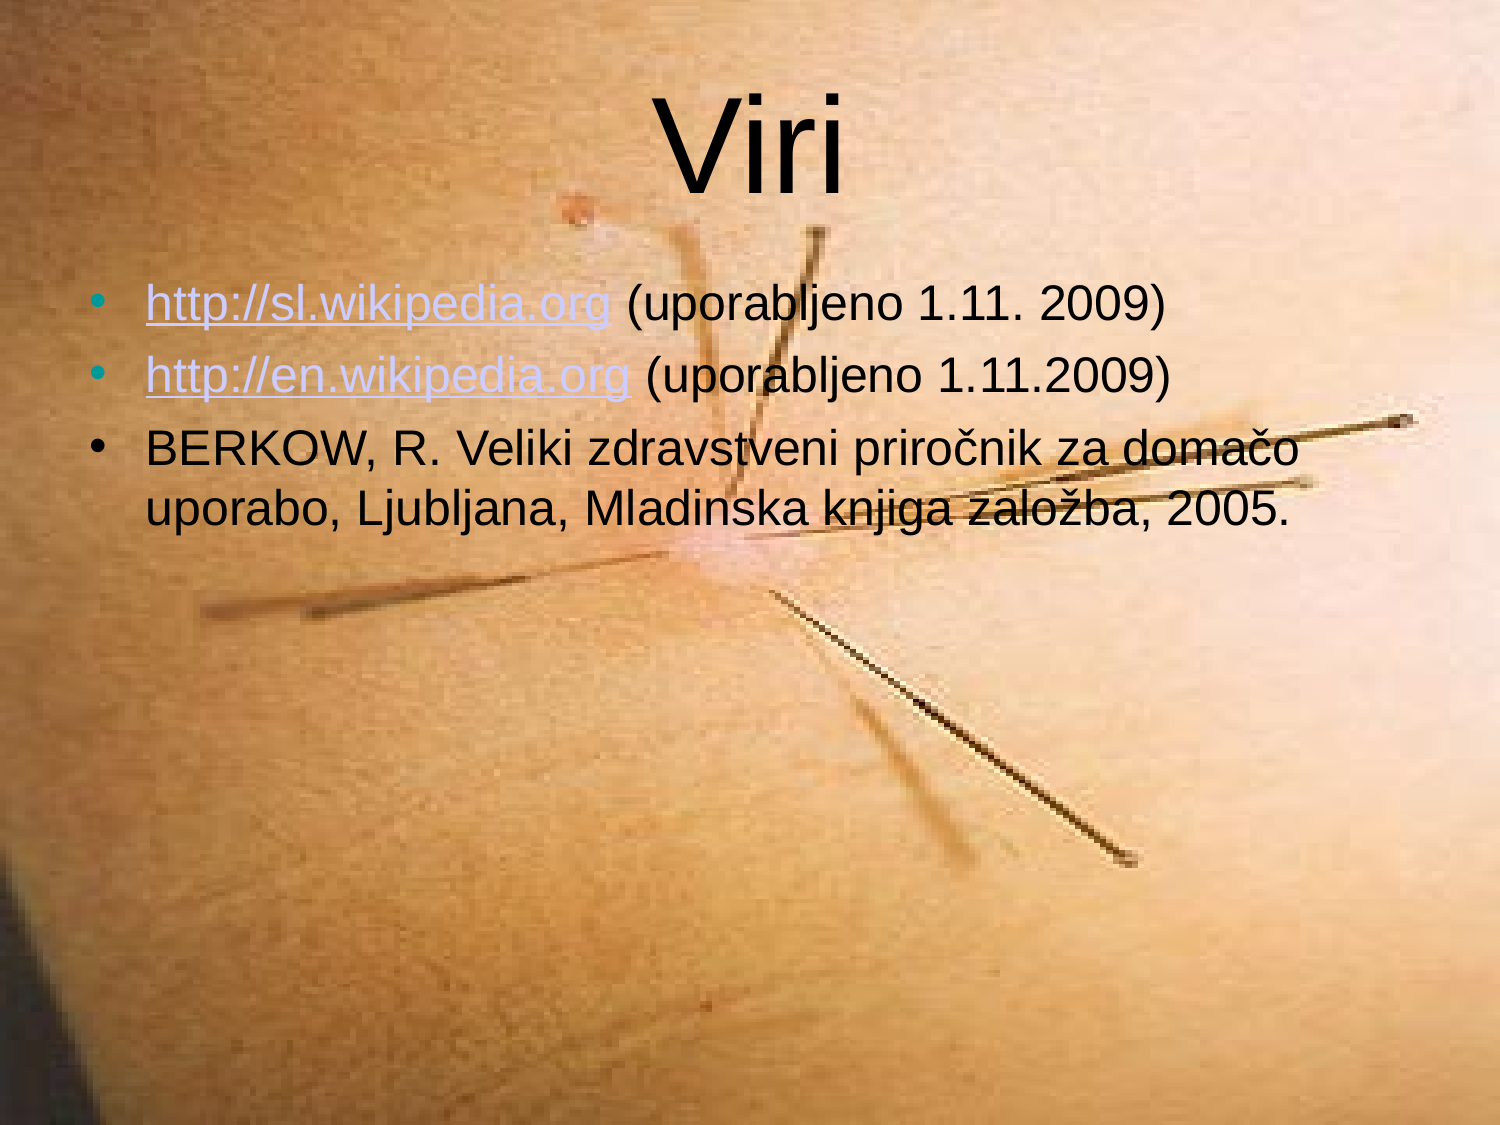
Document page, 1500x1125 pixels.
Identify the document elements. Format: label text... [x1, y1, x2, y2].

title Viri [75, 45, 1425, 233]
list http://sl.wikipedia.org (uporabljeno 1.11. 2009) http://en.wikipedia.org (uporabljeno 1.11.2009) BERKOW, R. Veliki zdravstveni priročnik za domačo uporabo, Ljubljana, Mladinska knjiga založba, 2005. [75, 262, 1425, 1005]
picture [0, 0, 1500, 1125]
